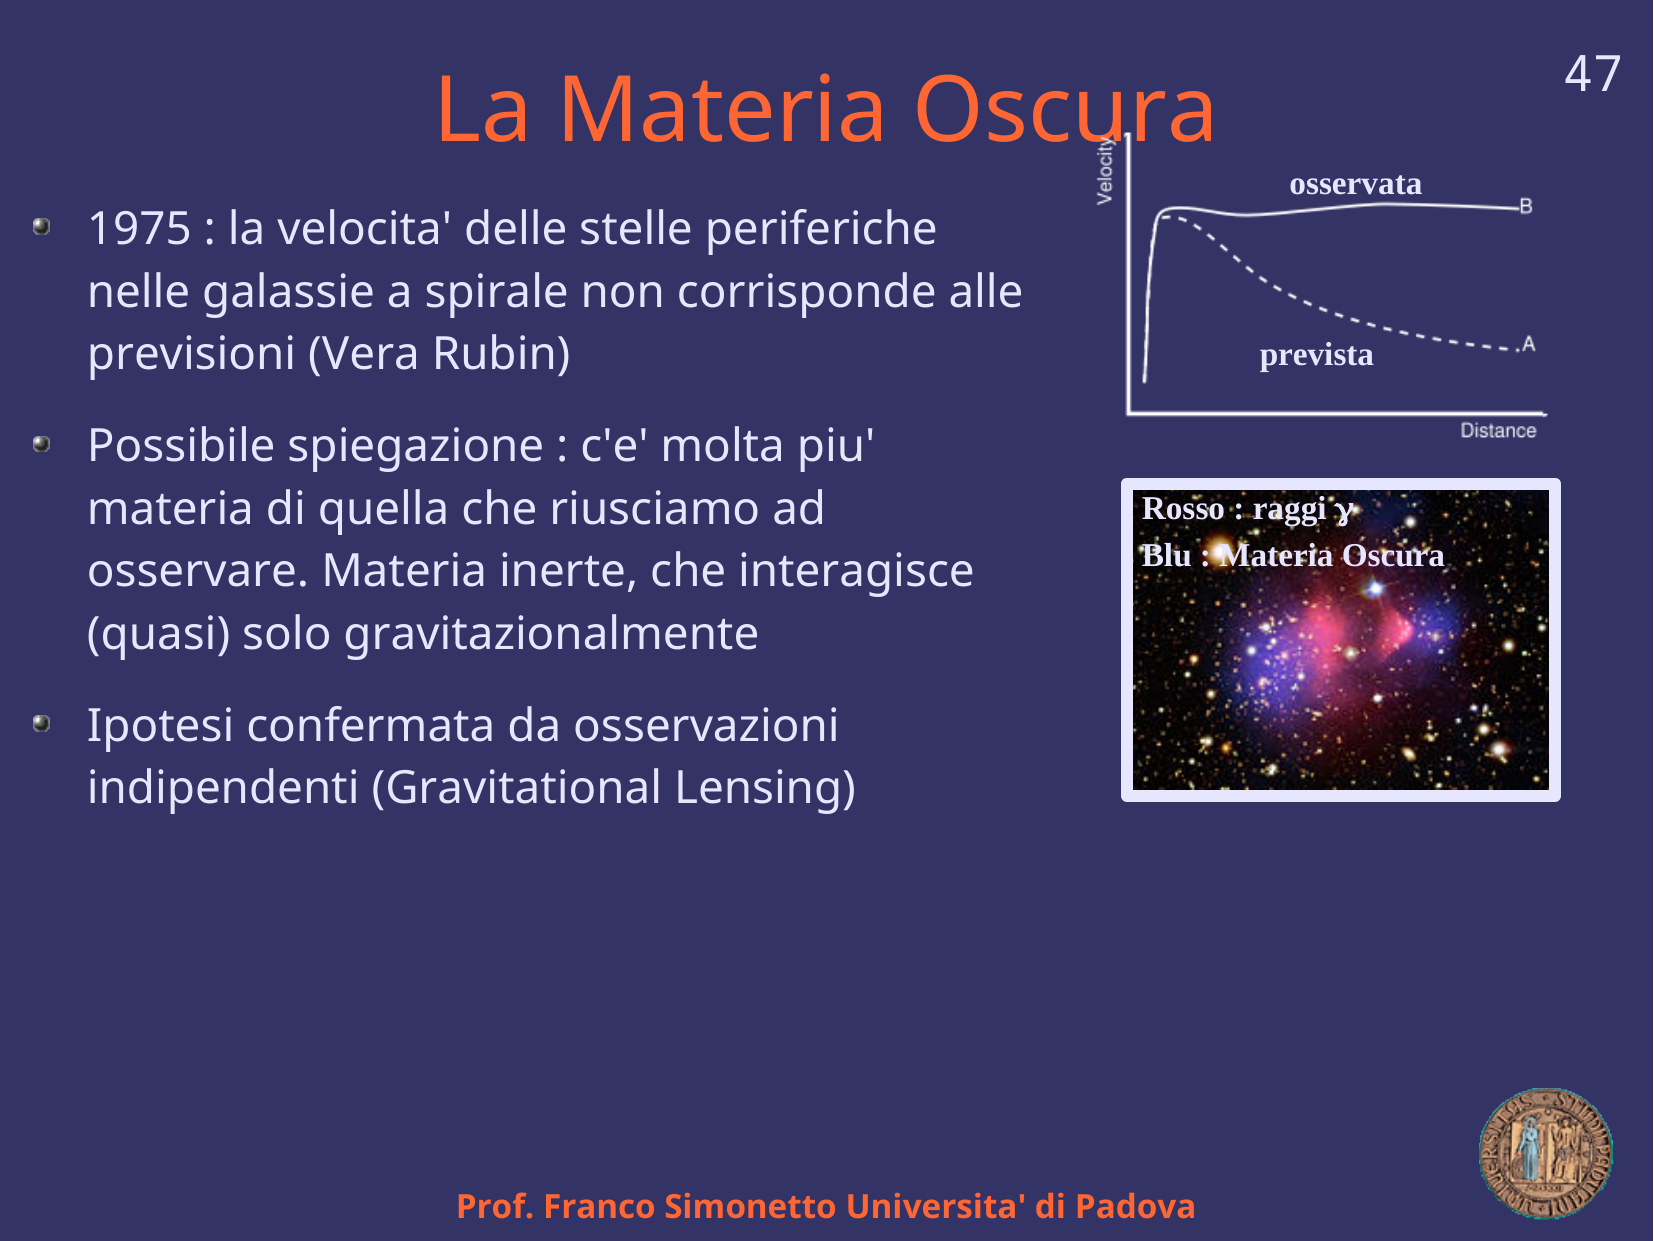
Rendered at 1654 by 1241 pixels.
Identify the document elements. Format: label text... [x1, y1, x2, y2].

text_box Blu : Materia Oscura [1127, 529, 1461, 582]
text_box prevista [1245, 328, 1389, 381]
picture [1096, 114, 1565, 447]
text_box Rosso : raggi g [1127, 482, 1364, 529]
picture [1132, 489, 1550, 790]
title La Materia Oscura [82, 55, 1571, 156]
picture [1479, 1087, 1613, 1221]
text_box osservata [1274, 157, 1438, 210]
list 1975 : la velocita' delle stelle periferiche nelle galassie a spirale non corrisponde alle previsioni (Vera Rubin) Possibile spiegazione : c'e' molta piu' materia di quella che riusciamo ad osservare. Materia inerte, che interagisce (quasi) solo gravitazionalmente Ipotesi confermata da osservazioni indipendenti (Gravitational Lensing) [15, 195, 1051, 1090]
